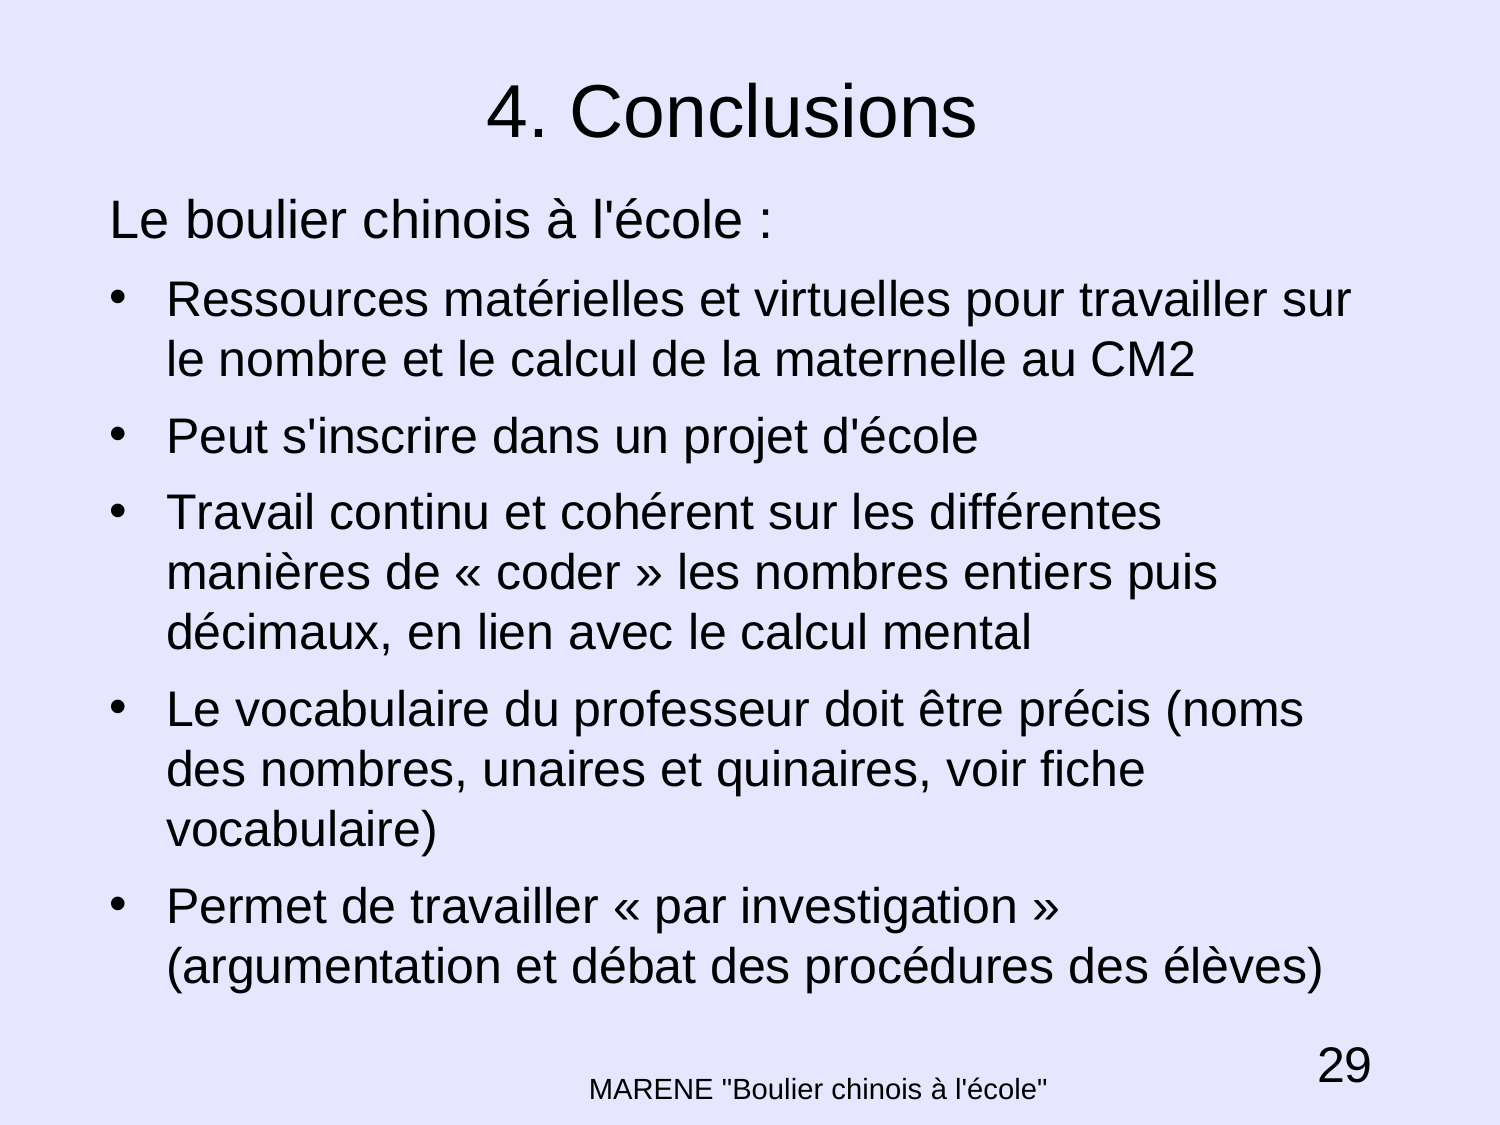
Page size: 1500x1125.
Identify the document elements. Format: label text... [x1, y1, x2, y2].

list Le boulier chinois à l'école : Ressources matérielles et virtuelles pour travailler sur le nombre et le calcul de la maternelle au CM2 Peut s'inscrire dans un projet d'école Travail continu et cohérent sur les différentes manières de « coder » les nombres entiers puis décimaux, en lien avec le calcul mental Le vocabulaire du professeur doit être précis (noms des nombres, unaires et quinaires, voir fiche vocabulaire) Permet de travailler « par investigation » (argumentation et débat des procédures des élèves) [95, 177, 1383, 1039]
title 4. Conclusions [95, 13, 1371, 177]
